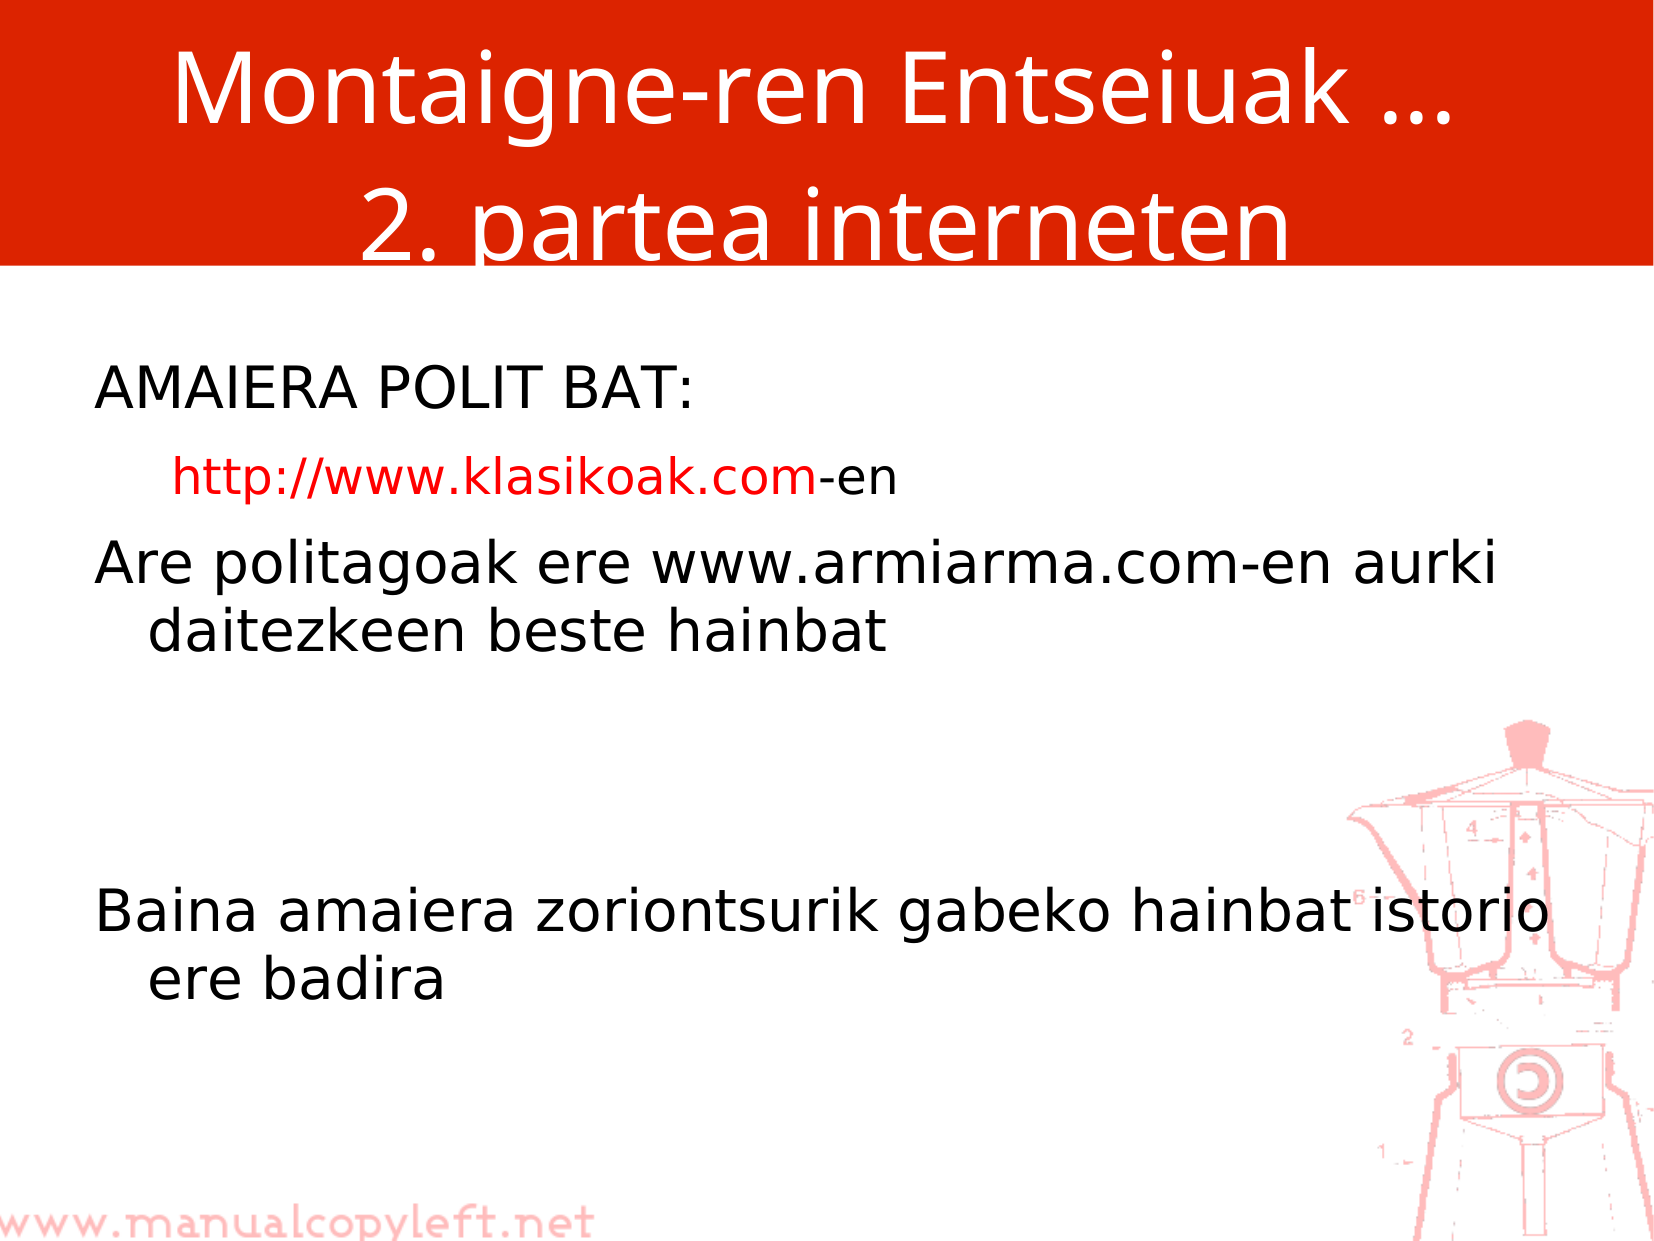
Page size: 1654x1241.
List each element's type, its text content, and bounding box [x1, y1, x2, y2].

picture [0, 266, 1654, 1241]
list AMAIERA POLIT BAT: http://www.klasikoak.com-en Are politagoak ere www.armiarma.com-en aurki daitezkeen beste hainbat Baina amaiera zoriontsurik gabeko hainbat istorio ere badira [76, 354, 1565, 1173]
title Montaigne-ren Entseiuak ... 2. partea interneten [82, 36, 1571, 270]
text_box [0, 0, 1654, 266]
